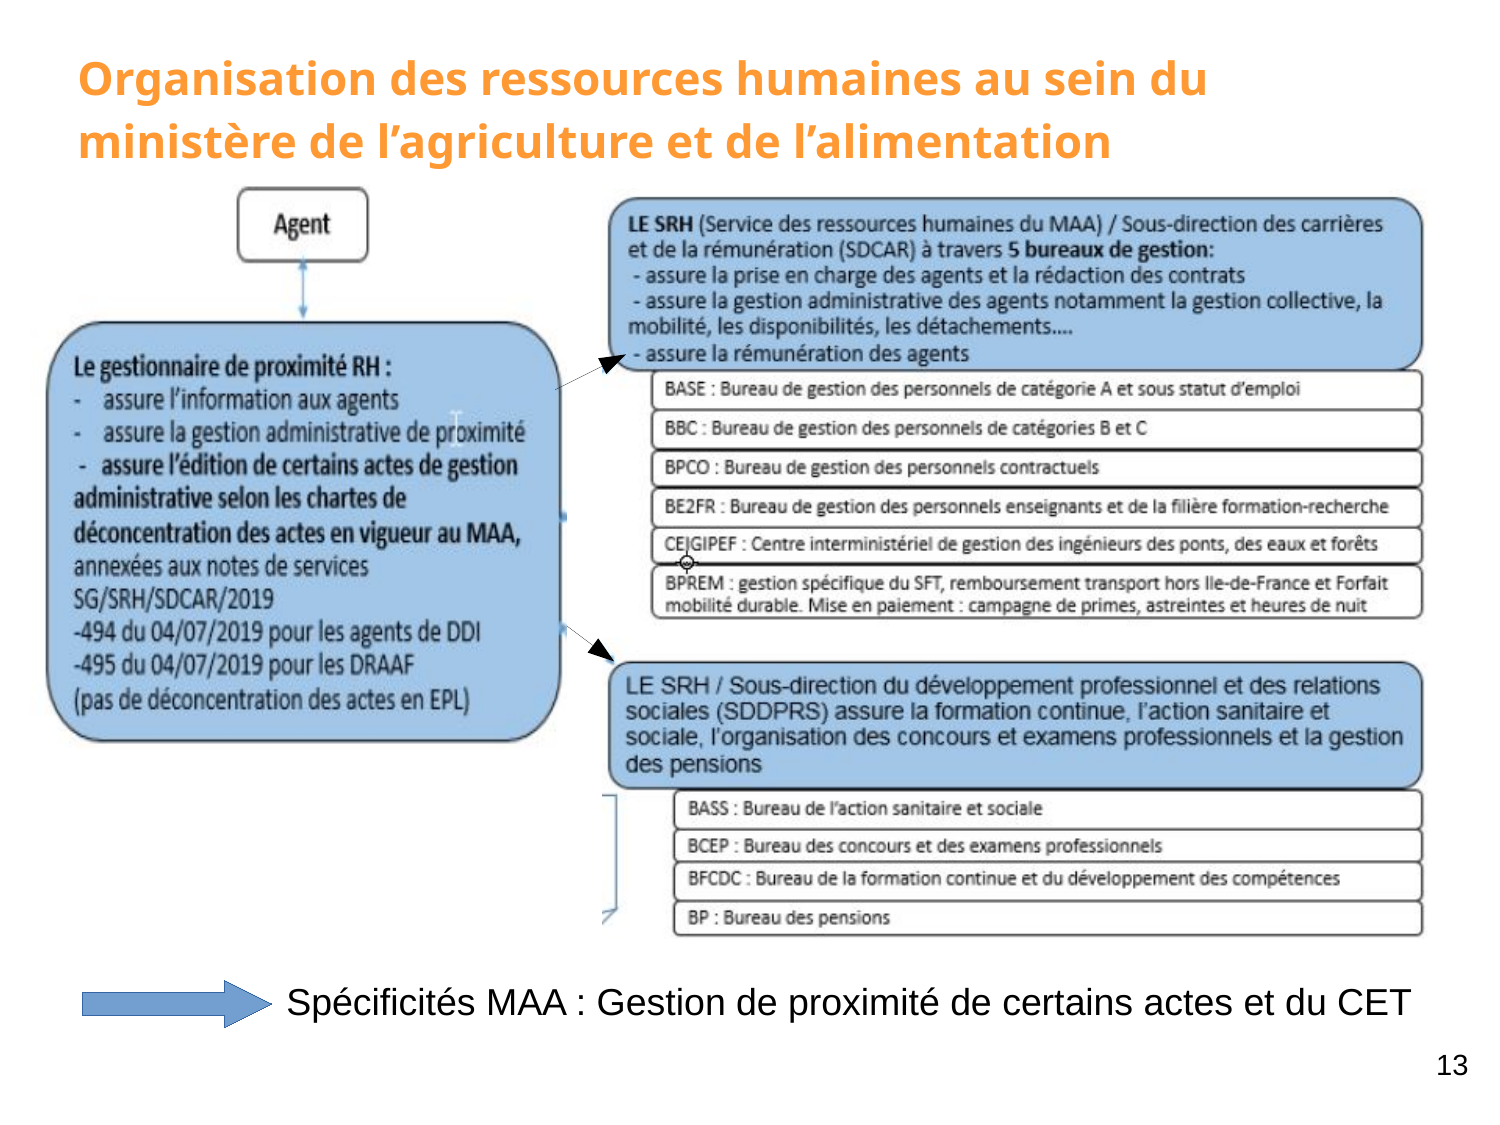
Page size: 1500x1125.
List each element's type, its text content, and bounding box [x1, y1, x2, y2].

text_box Organisation des ressources humaines au sein du ministère de l’agriculture et de l’alimentation [62, 39, 1371, 166]
text_box [82, 980, 272, 1028]
text_box Spécificités MAA : Gestion de proximité de certains actes et du CET [271, 970, 1430, 1028]
picture [7, 169, 567, 756]
picture [602, 188, 1429, 943]
